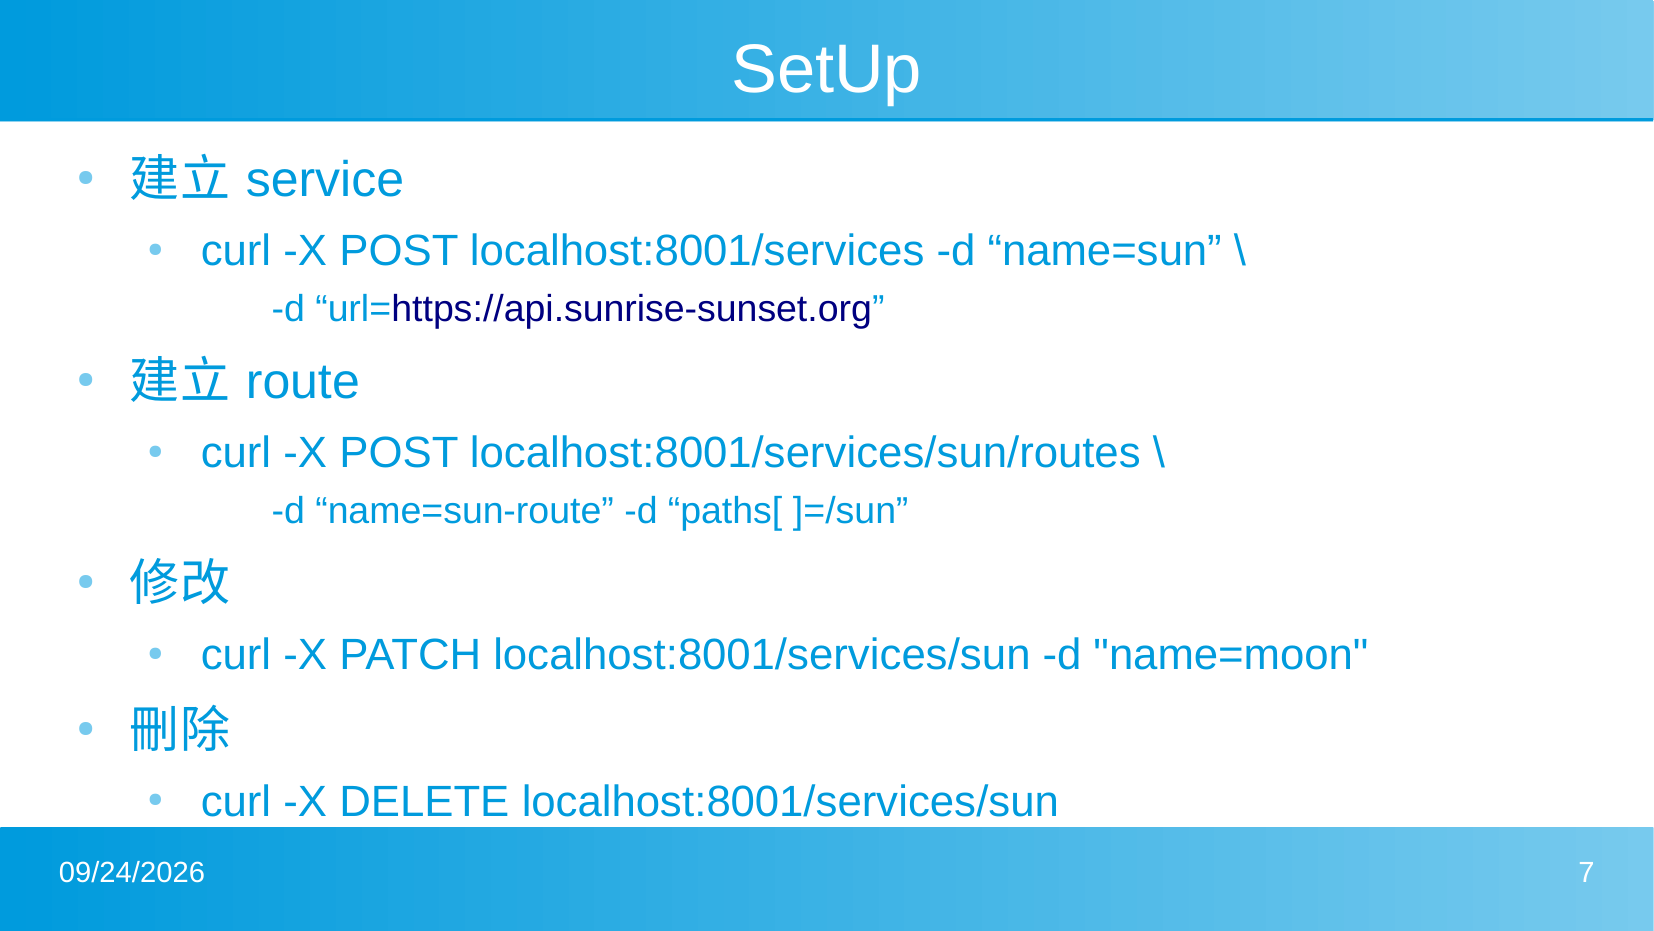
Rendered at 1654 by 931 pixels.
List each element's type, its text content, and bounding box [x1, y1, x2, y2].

title SetUp [59, 29, 1595, 108]
list 建立 service curl -X POST localhost:8001/services -d “name=sun” \ -d “url=https://api.sunrise-sunset.org” 建立 route curl -X POST localhost:8001/services/sun/routes \ -d “name=sun-route” -d “paths[ ]=/sun” 修改 curl -X PATCH localhost:8001/services/sun -d "name=moon" 刪除 curl -X DELETE localhost:8001/services/sun [59, 150, 1595, 741]
